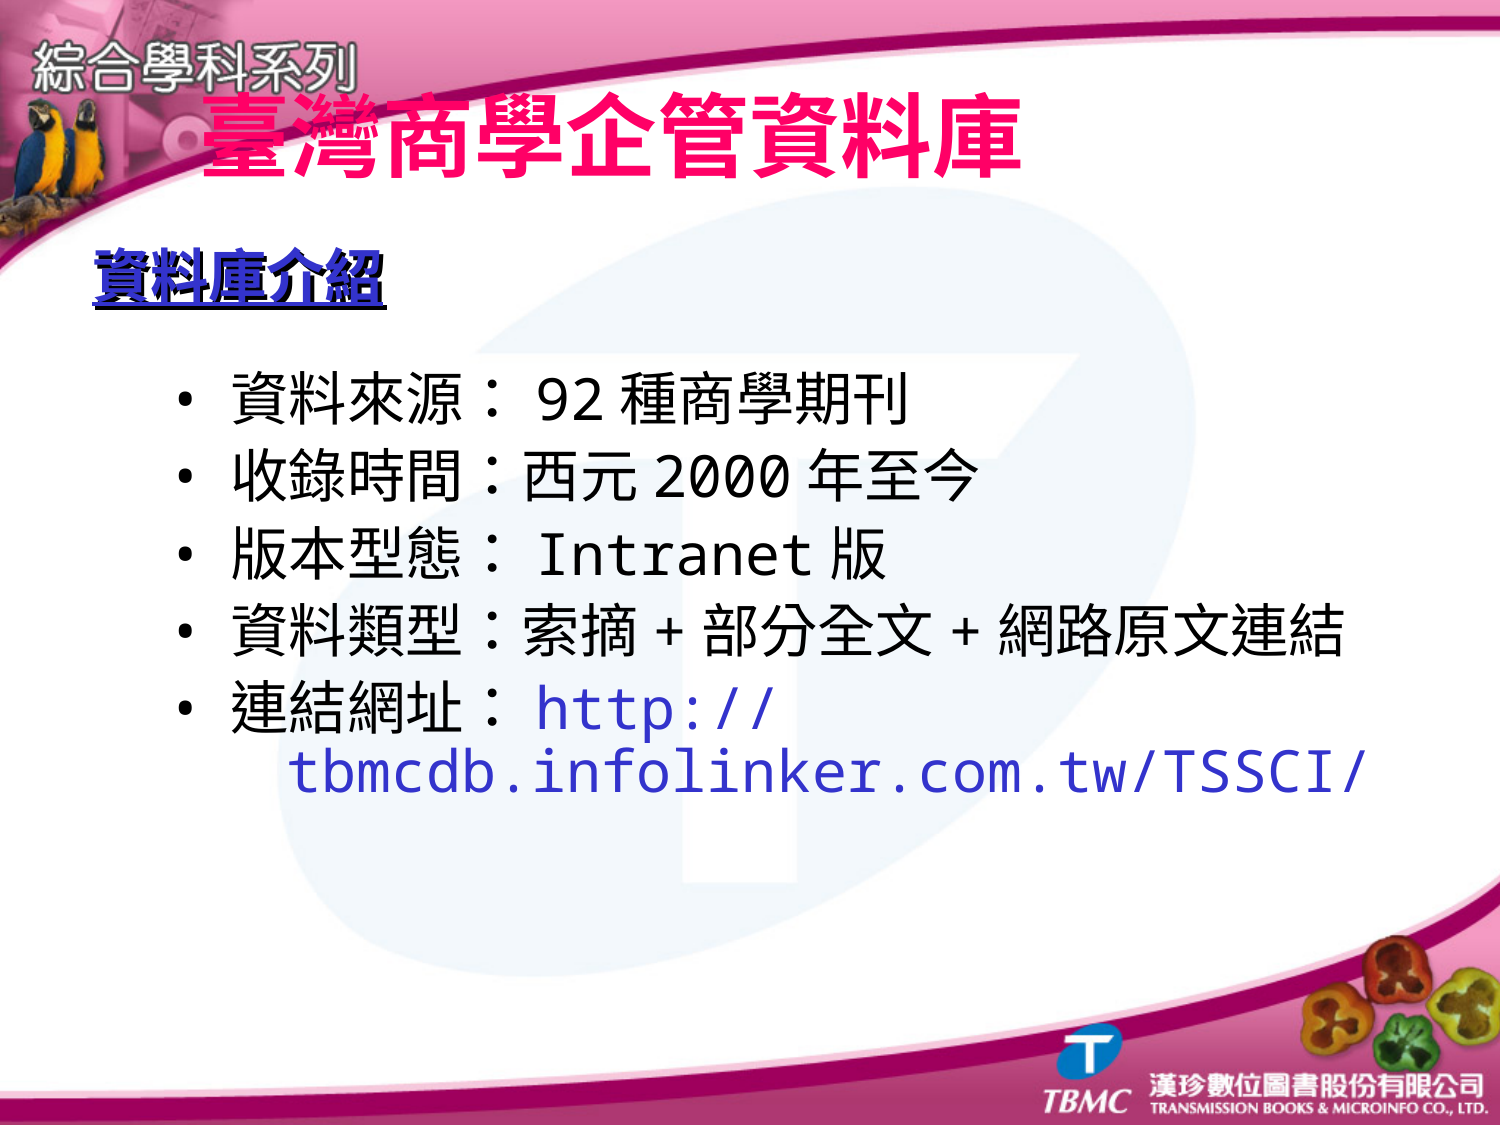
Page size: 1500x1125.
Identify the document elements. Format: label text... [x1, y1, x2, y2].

text_box 資料庫介紹 [76, 231, 399, 317]
title 臺灣商學企管資料庫 [183, 46, 1459, 221]
list 資料來源：92種商學期刊 收錄時間：西元2000年至今 版本型態：Intranet版 資料類型：索摘+部分全文+網路原文連結 連結網址：http://tbmcdb.infolinker.com.tw/TSSCI/ [159, 362, 1435, 1038]
